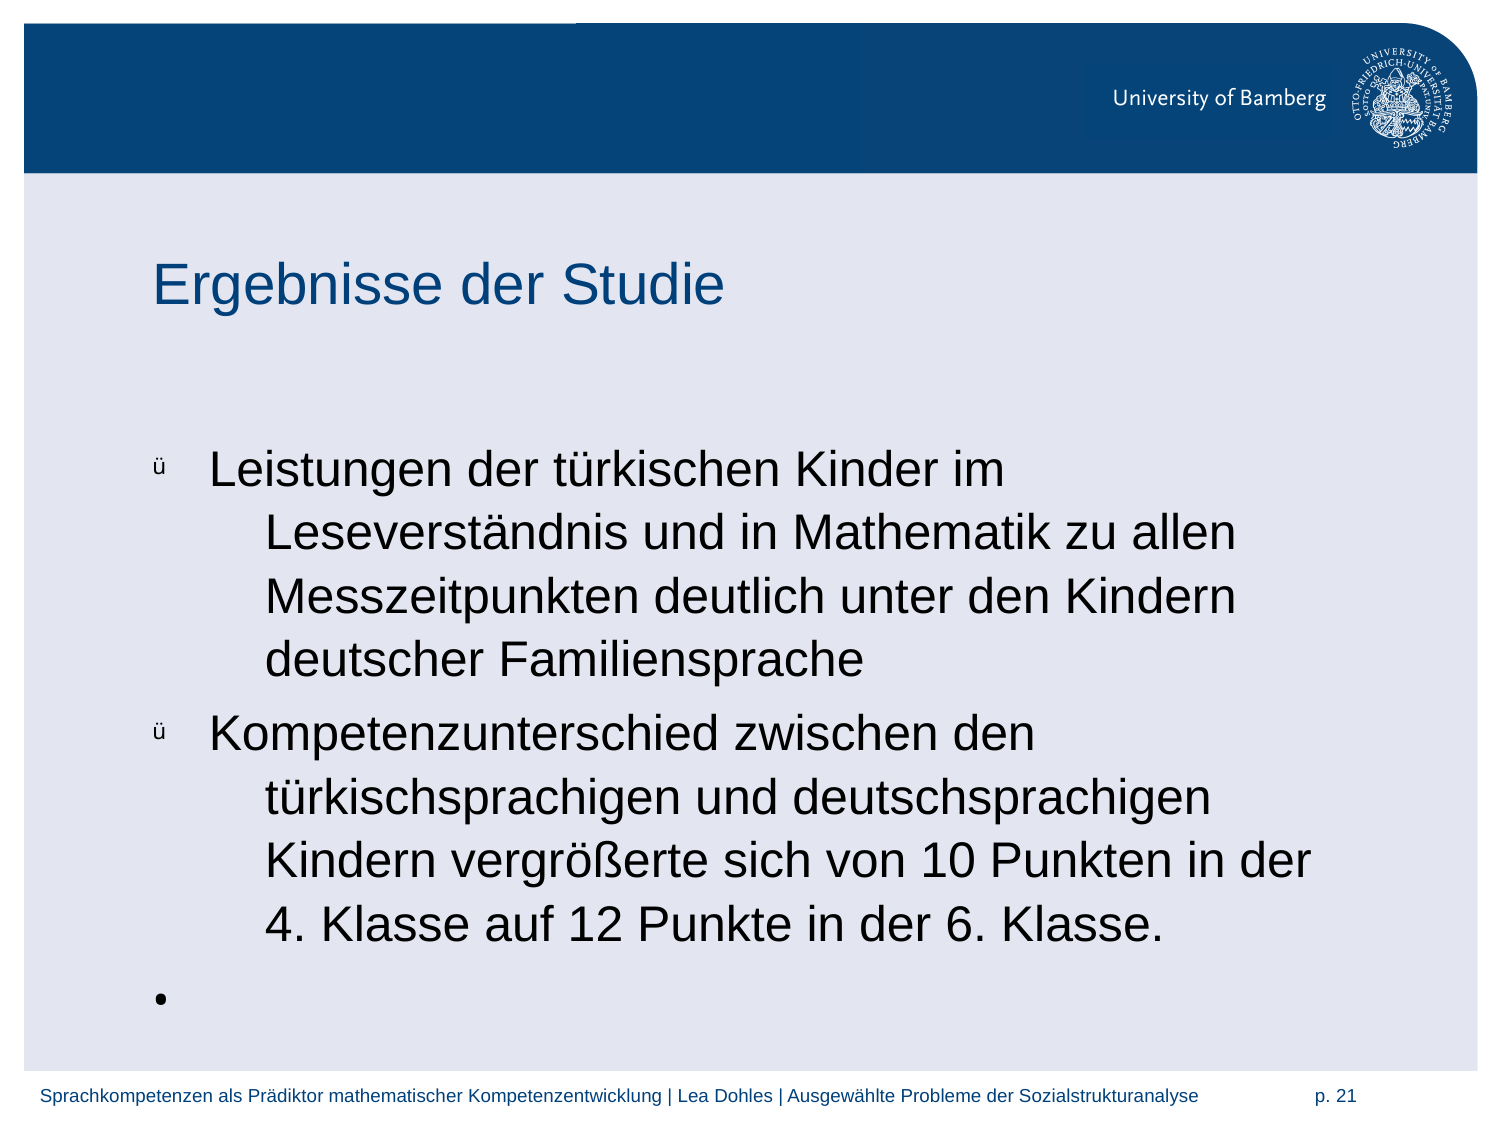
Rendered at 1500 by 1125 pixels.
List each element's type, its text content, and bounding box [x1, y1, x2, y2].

list Leistungen der türkischen Kinder im Leseverständnis und in Mathematik zu allen Messzeitpunkten deutlich unter den Kindern deutscher Familiensprache Kompetenzunterschied zwischen den türkischsprachigen und deutschsprachigen Kindern vergrößerte sich von 10 Punkten in der 4. Klasse auf 12 Punkte in der 6. Klasse. [137, 425, 1363, 1008]
title Ergebnisse der Studie [137, 187, 1363, 376]
